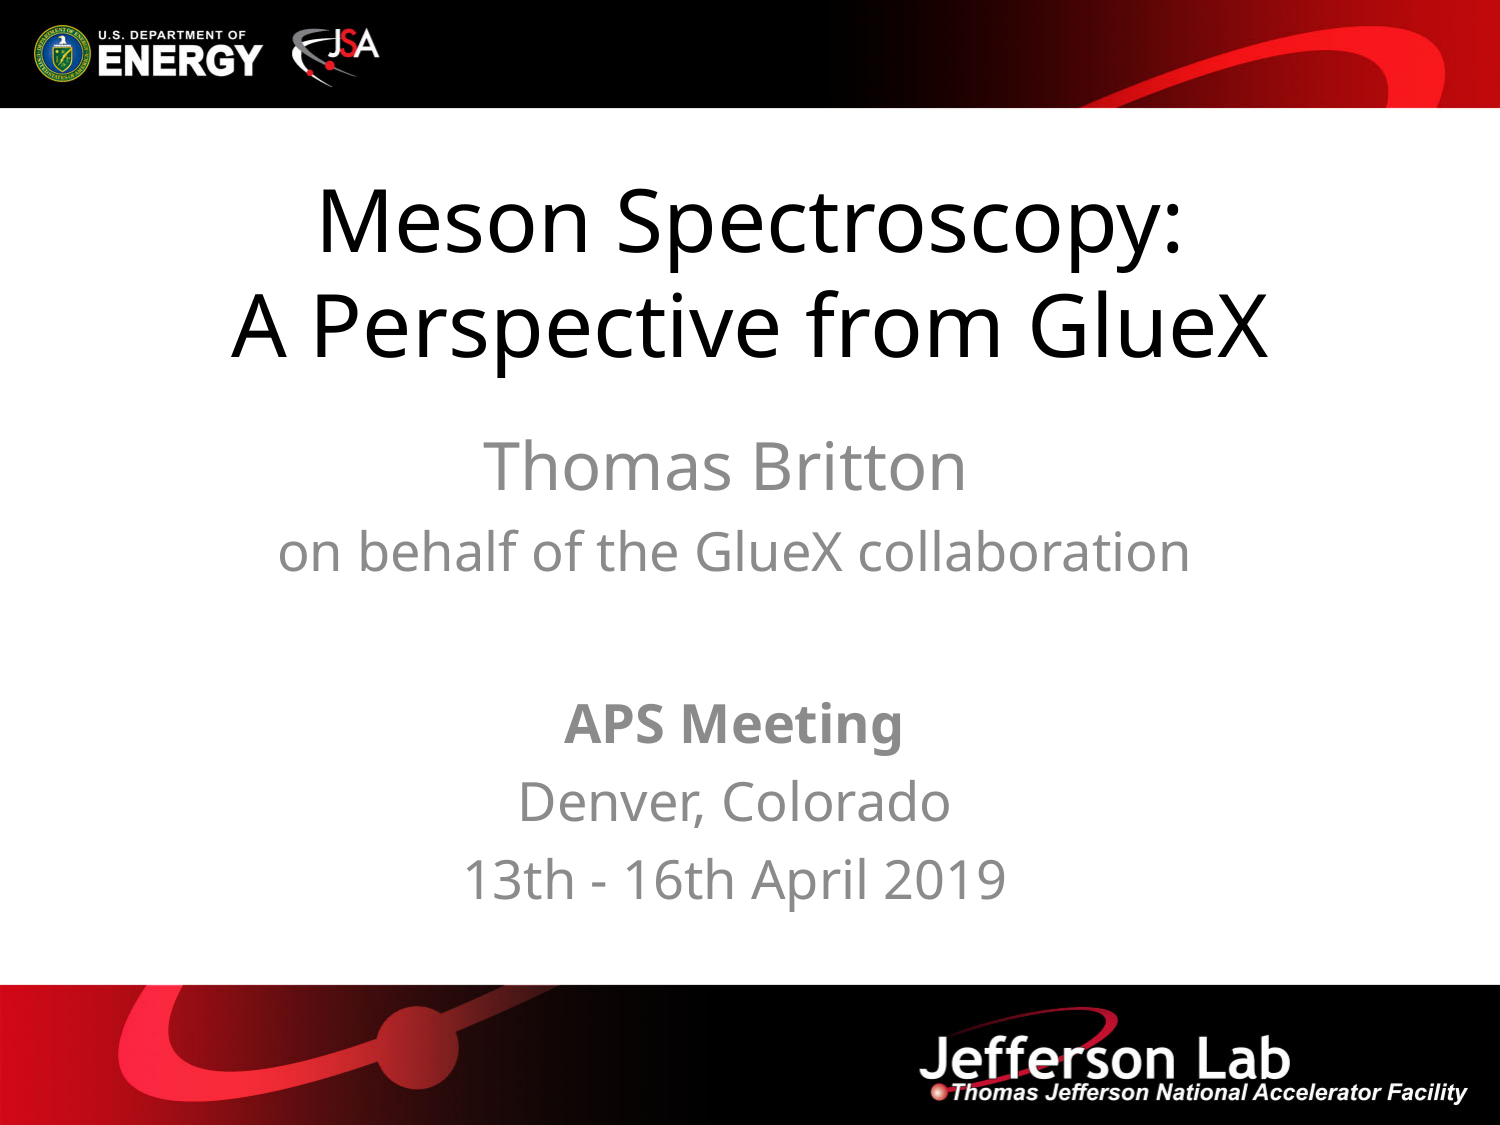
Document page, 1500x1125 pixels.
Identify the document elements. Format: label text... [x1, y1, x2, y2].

picture [0, 0, 1500, 1125]
title Meson Spectroscopy: A Perspective from GlueX [112, 148, 1388, 390]
subtitle Thomas Britton on behalf of the GlueX collaboration APS Meeting Denver, Colorado 13th - 16th April 2019 [210, 416, 1261, 705]
